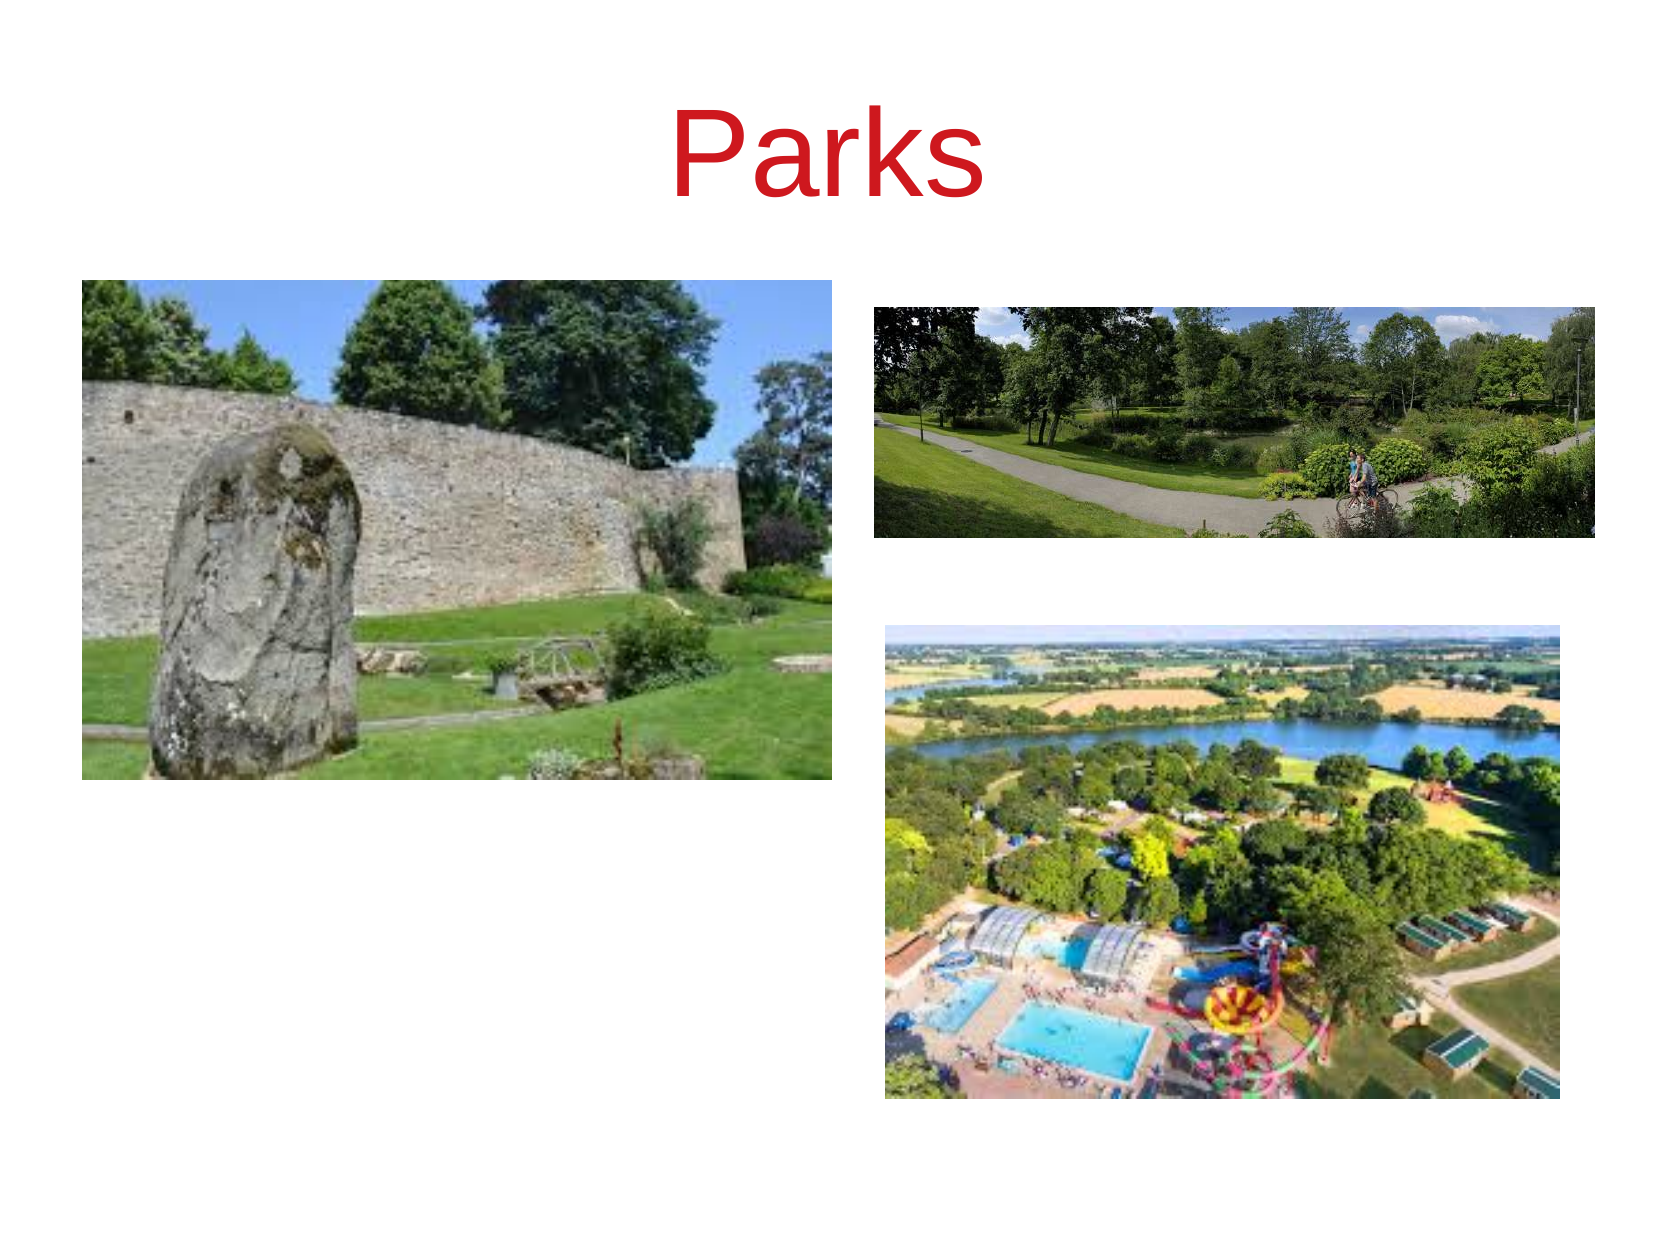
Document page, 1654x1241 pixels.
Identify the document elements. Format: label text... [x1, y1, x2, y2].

picture [874, 307, 1595, 538]
picture [82, 280, 832, 780]
picture [885, 625, 1560, 1099]
title Parks [82, 49, 1571, 257]
